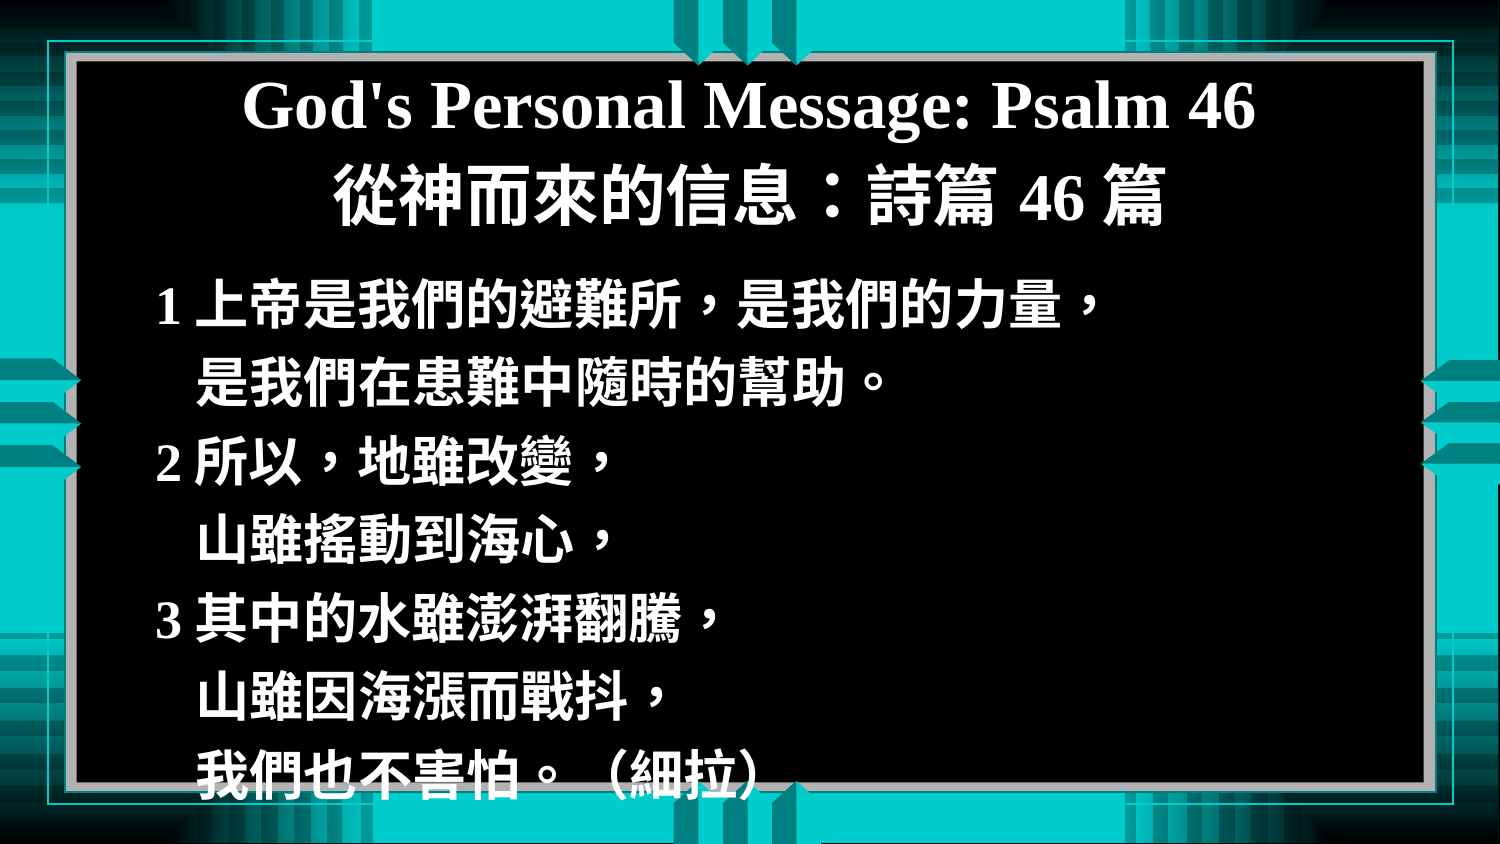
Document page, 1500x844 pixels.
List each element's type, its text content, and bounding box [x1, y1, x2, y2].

title God's Personal Message: Psalm 46 從神而來的信息：詩篇46篇 [93, 67, 1407, 240]
text_box 1上帝是我們的避難所，是我們的力量， 是我們在患難中隨時的幫助。 2所以，地雖改變， 山雖搖動到海心， 3其中的水雖澎湃翻騰， 山雖因海漲而戰抖， 我們也不害怕。（細拉） [140, 253, 1360, 826]
